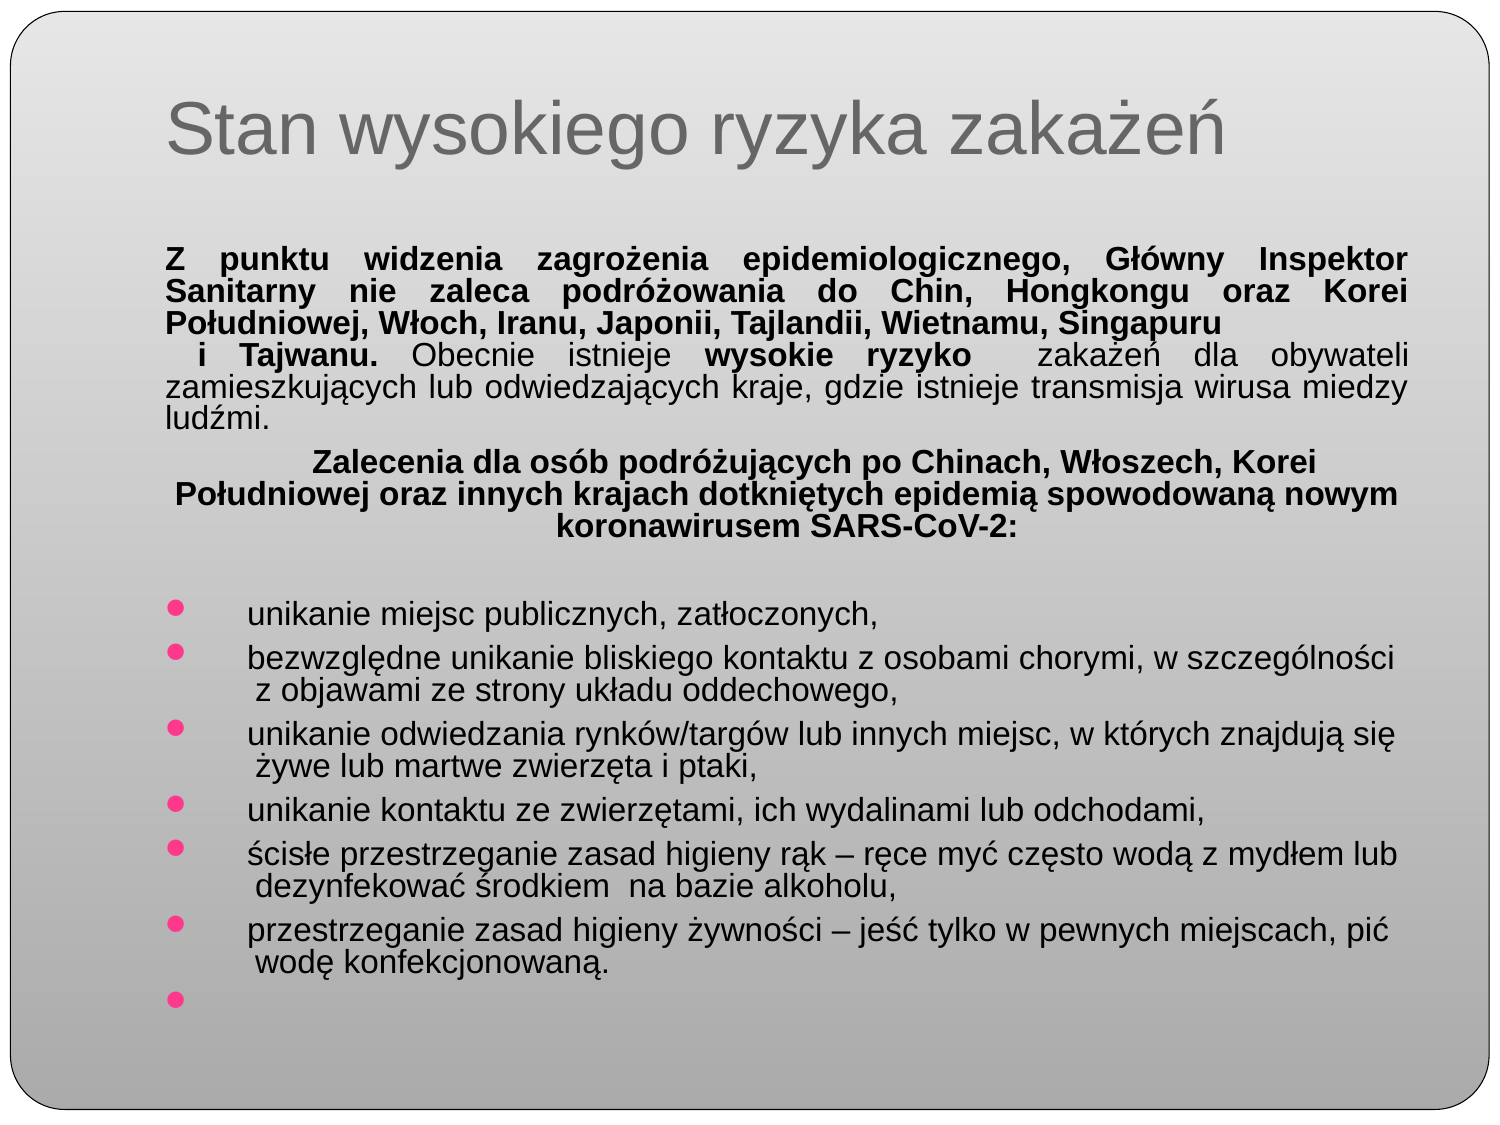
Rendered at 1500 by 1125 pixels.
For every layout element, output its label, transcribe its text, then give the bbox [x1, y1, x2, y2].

title Stan wysokiego ryzyka zakażeń [150, 45, 1426, 185]
list Z punktu widzenia zagrożenia epidemiologicznego, Główny Inspektor Sanitarny nie zaleca podróżowania do Chin, Hongkongu oraz Korei Południowej, Włoch, Iranu, Japonii, Tajlandii, Wietnamu, Singapuru i Tajwanu. Obecnie istnieje wysokie ryzyko zakażeń dla obywateli zamieszkujących lub odwiedzających kraje, gdzie istnieje transmisja wirusa miedzy ludźmi. Zalecenia dla osób podróżujących po Chinach, Włoszech, Korei Południowej oraz innych krajach dotkniętych epidemią spowodowaną nowym koronawirusem SARS-CoV-2: unikanie miejsc publicznych, zatłoczonych, bezwzględne unikanie bliskiego kontaktu z osobami chorymi, w szczególności z objawami ze strony układu oddechowego, unikanie odwiedzania rynków/targów lub innych miejsc, w których znajdują się żywe lub martwe zwierzęta i ptaki, unikanie kontaktu ze zwierzętami, ich wydalinami lub odchodami, ścisłe przestrzeganie zasad higieny rąk – ręce myć często wodą z mydłem lub dezynfekować środkiem na bazie alkoholu, przestrzeganie zasad higieny żywności – jeść tylko w pewnych miejscach, pić wodę konfekcjonowaną. [150, 237, 1426, 988]
